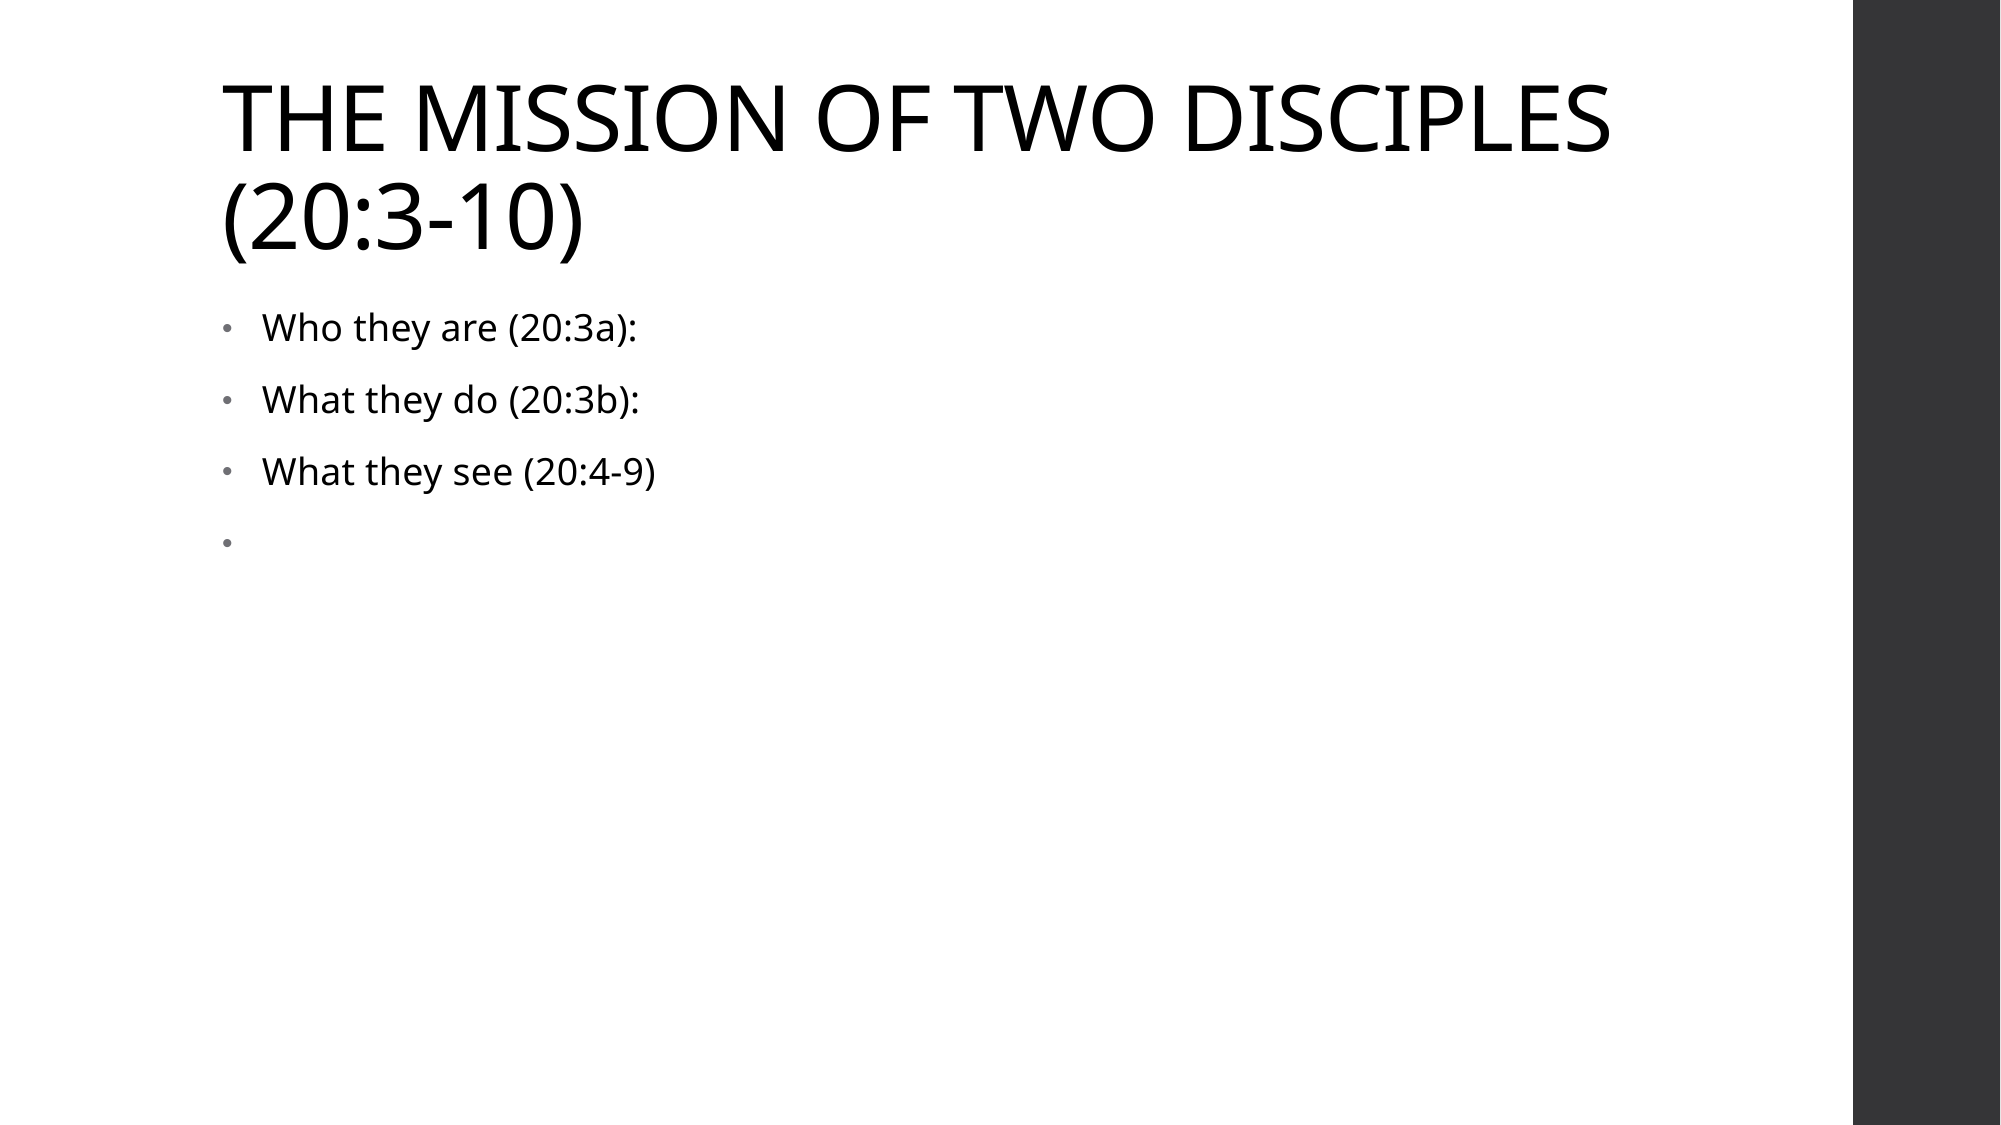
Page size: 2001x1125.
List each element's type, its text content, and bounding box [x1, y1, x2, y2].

title THE MISSION OF TWO DISCIPLES (20:3-10) [206, 60, 1797, 278]
list Who they are (20:3a): What they do (20:3b): What they see (20:4-9) [206, 299, 1617, 1014]
